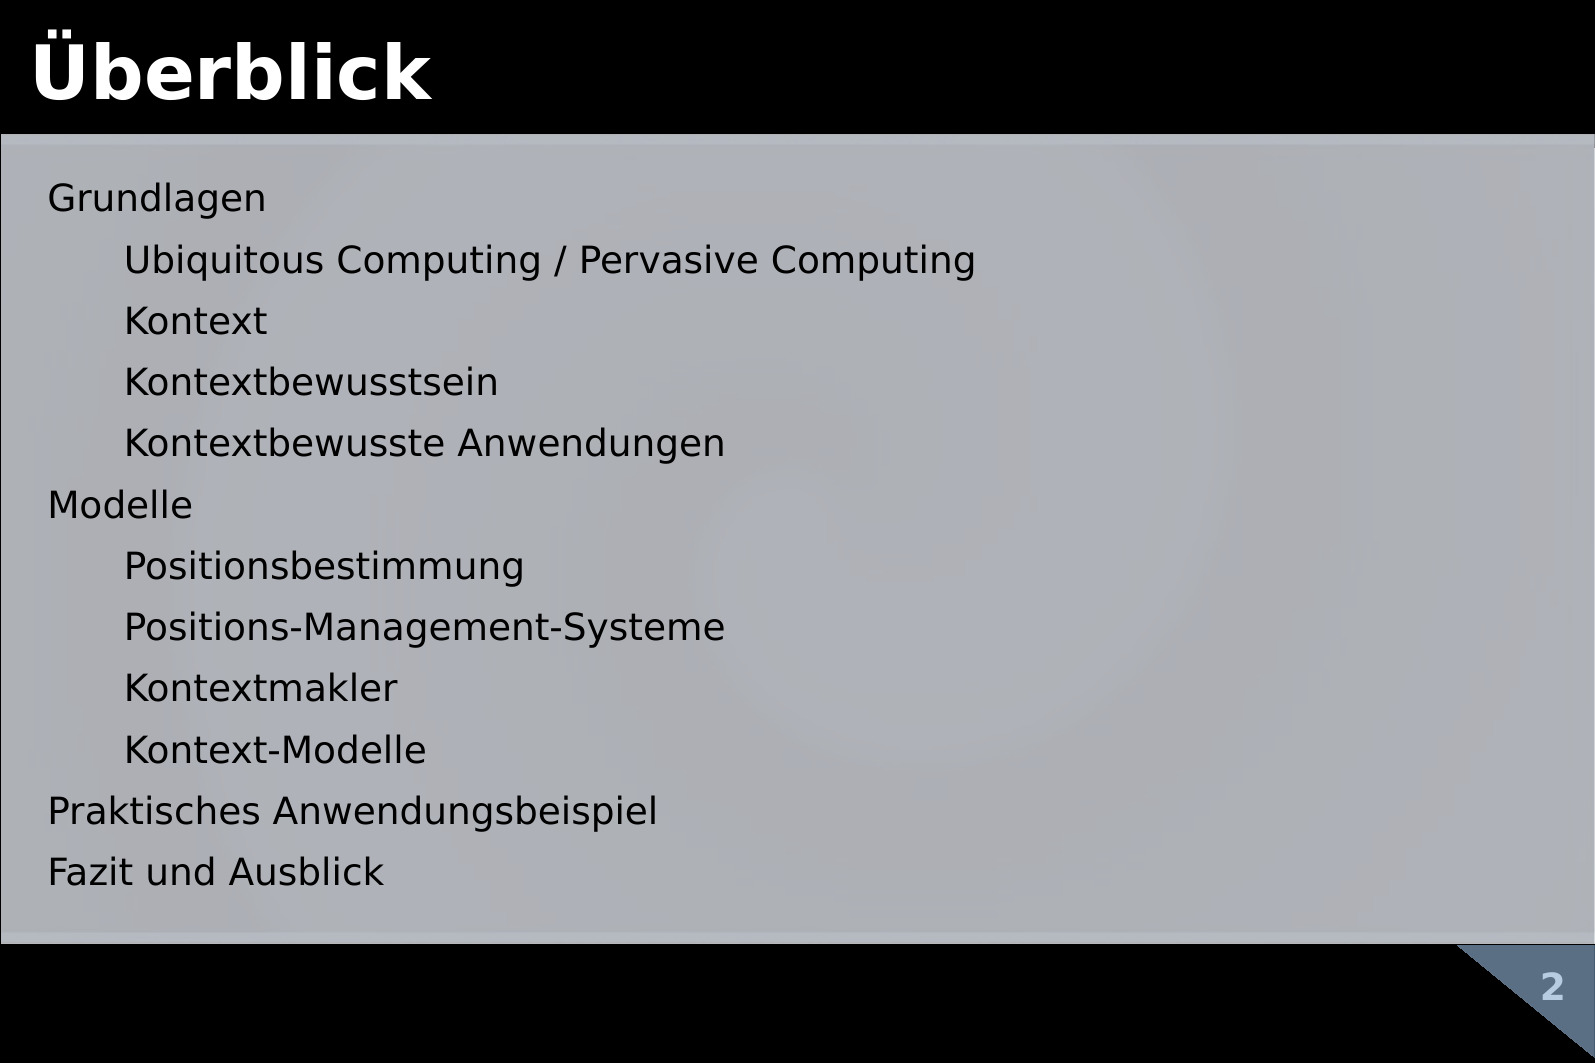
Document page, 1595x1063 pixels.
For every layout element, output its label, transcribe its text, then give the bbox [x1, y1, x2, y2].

list Grundlagen Ubiquitous Computing / Pervasive Computing Kontext Kontextbewusstsein Kontextbewusste Anwendungen Modelle Positionsbestimmung Positions-Management-Systeme Kontextmakler Kontext-Modelle Praktisches Anwendungsbeispiel Fazit und Ausblick [29, 177, 1536, 916]
title Überblick [29, 29, 1465, 119]
